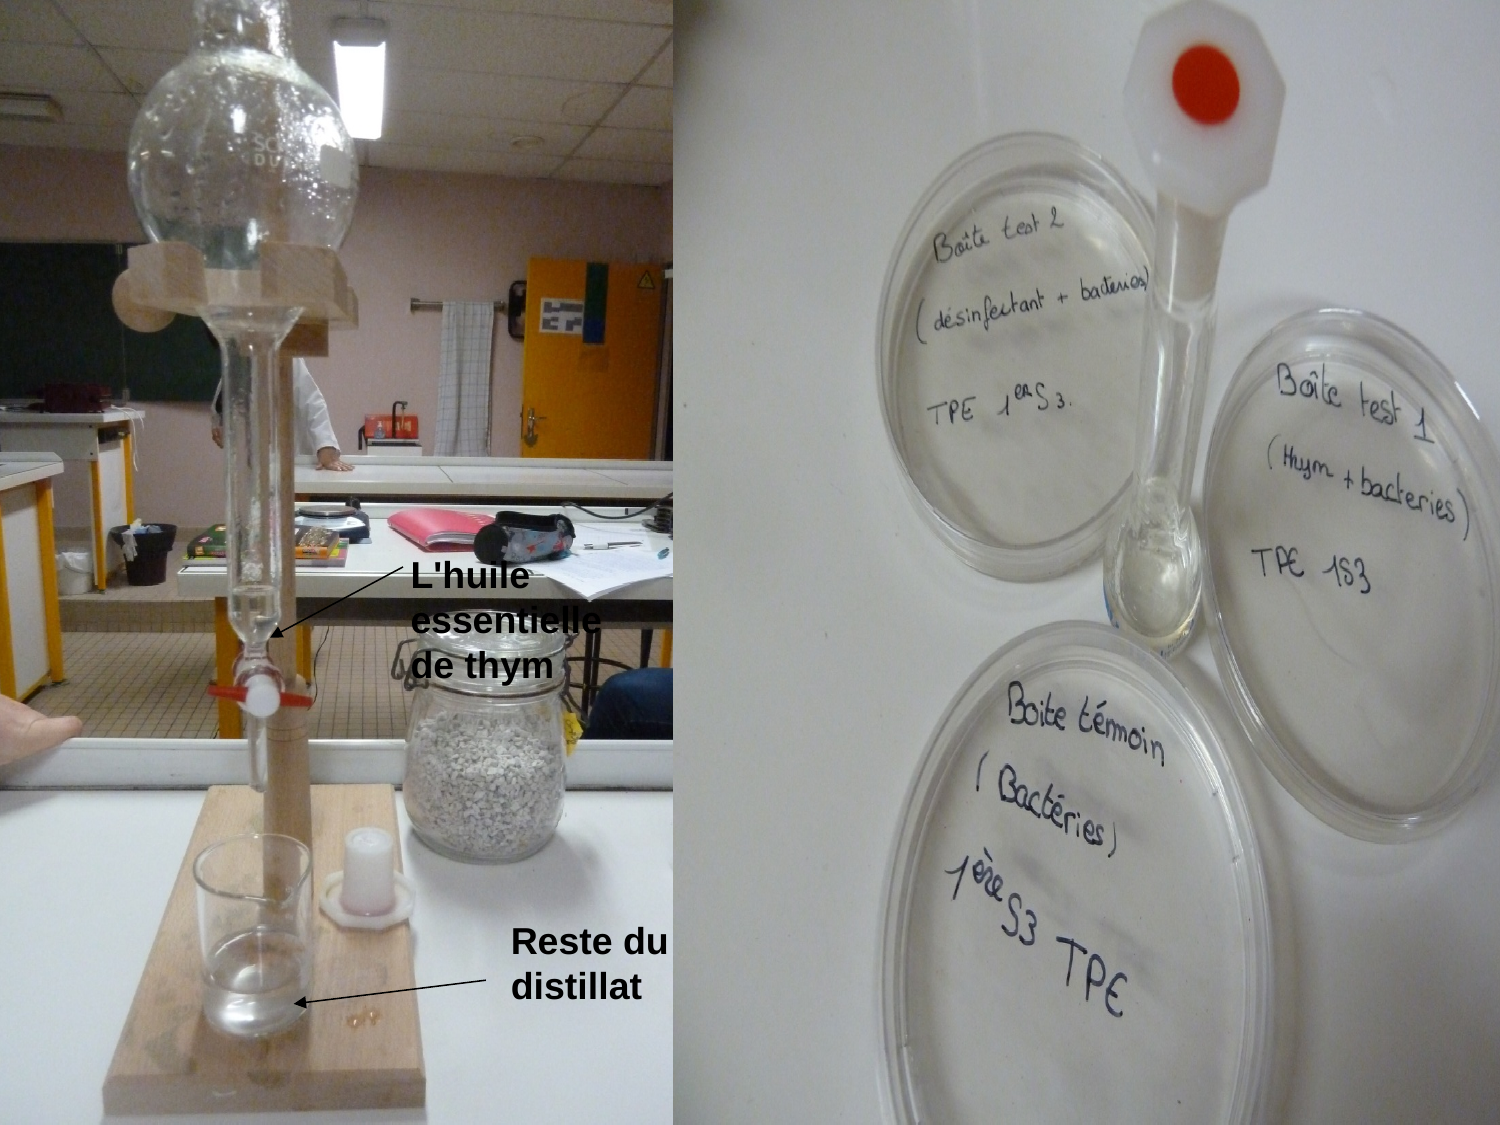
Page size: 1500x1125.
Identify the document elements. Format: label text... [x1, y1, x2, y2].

text_box L'huile essentielle de thym [395, 543, 627, 693]
text_box Reste du distillat [496, 909, 768, 1015]
picture [0, 0, 1500, 1125]
